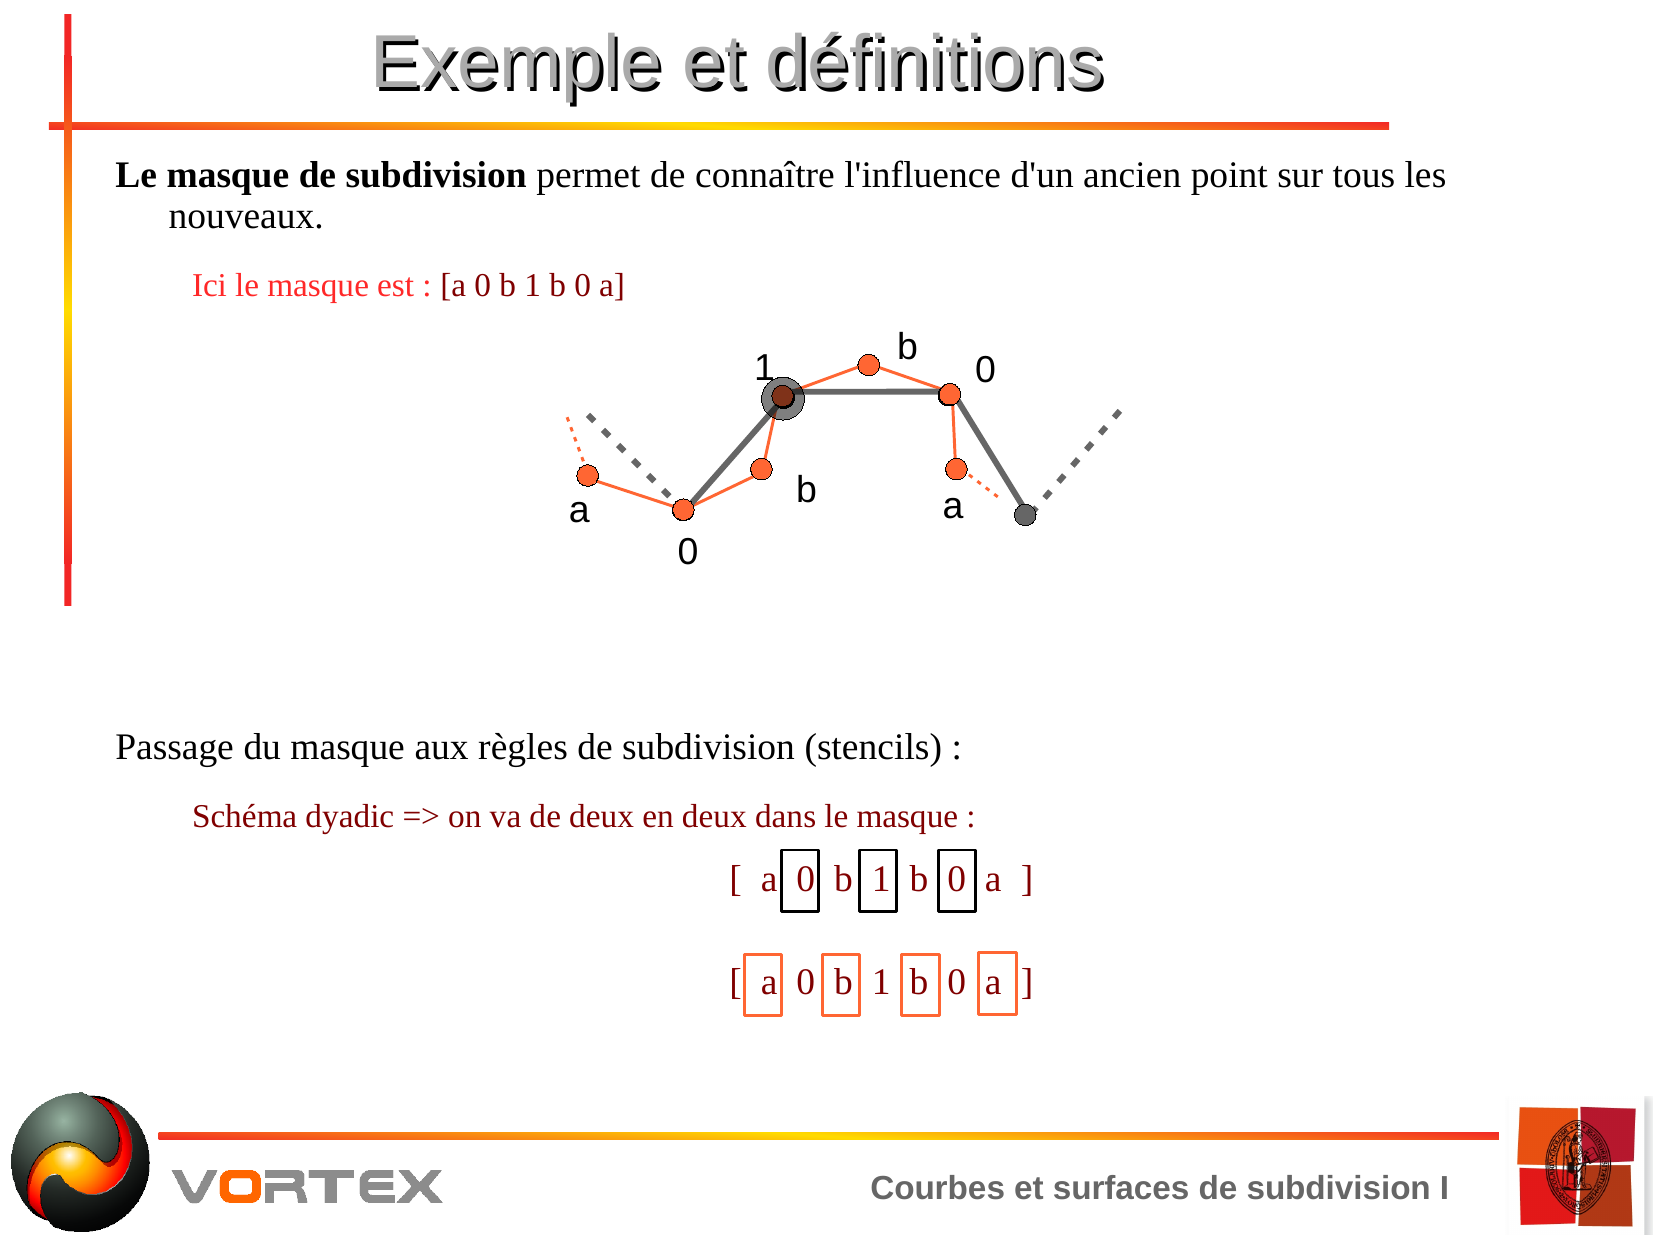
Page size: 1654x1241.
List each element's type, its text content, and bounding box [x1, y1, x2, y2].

text_box [576, 464, 599, 487]
text_box 0 [960, 341, 1037, 404]
text_box [1014, 504, 1037, 526]
text_box a [927, 477, 1005, 541]
text_box [945, 458, 968, 480]
text_box a [553, 480, 631, 544]
text_box [750, 458, 773, 480]
text_box b [781, 461, 858, 524]
text_box 1 [739, 339, 816, 403]
text_box [938, 383, 960, 406]
text_box [672, 498, 695, 521]
text_box 0 [662, 522, 740, 586]
list Le masque de subdivision permet de connaître l'influence d'un ancien point sur tous les nouveaux. Ici le masque est : [a 0 b 1 b 0 a] Passage du masque aux règles de subdivision (stencils) : Schéma dyadic => on va de deux en deux dans le masque : [ a 0 b 1 b 0 a ] [ a 0 b 1 b 0 a ] [97, 153, 1571, 1109]
title Exemple et définitions [82, 4, 1392, 120]
text_box [857, 354, 880, 376]
text_box [762, 403, 804, 421]
picture [11, 1092, 443, 1232]
picture [1505, 1096, 1653, 1235]
text_box b [882, 318, 959, 381]
